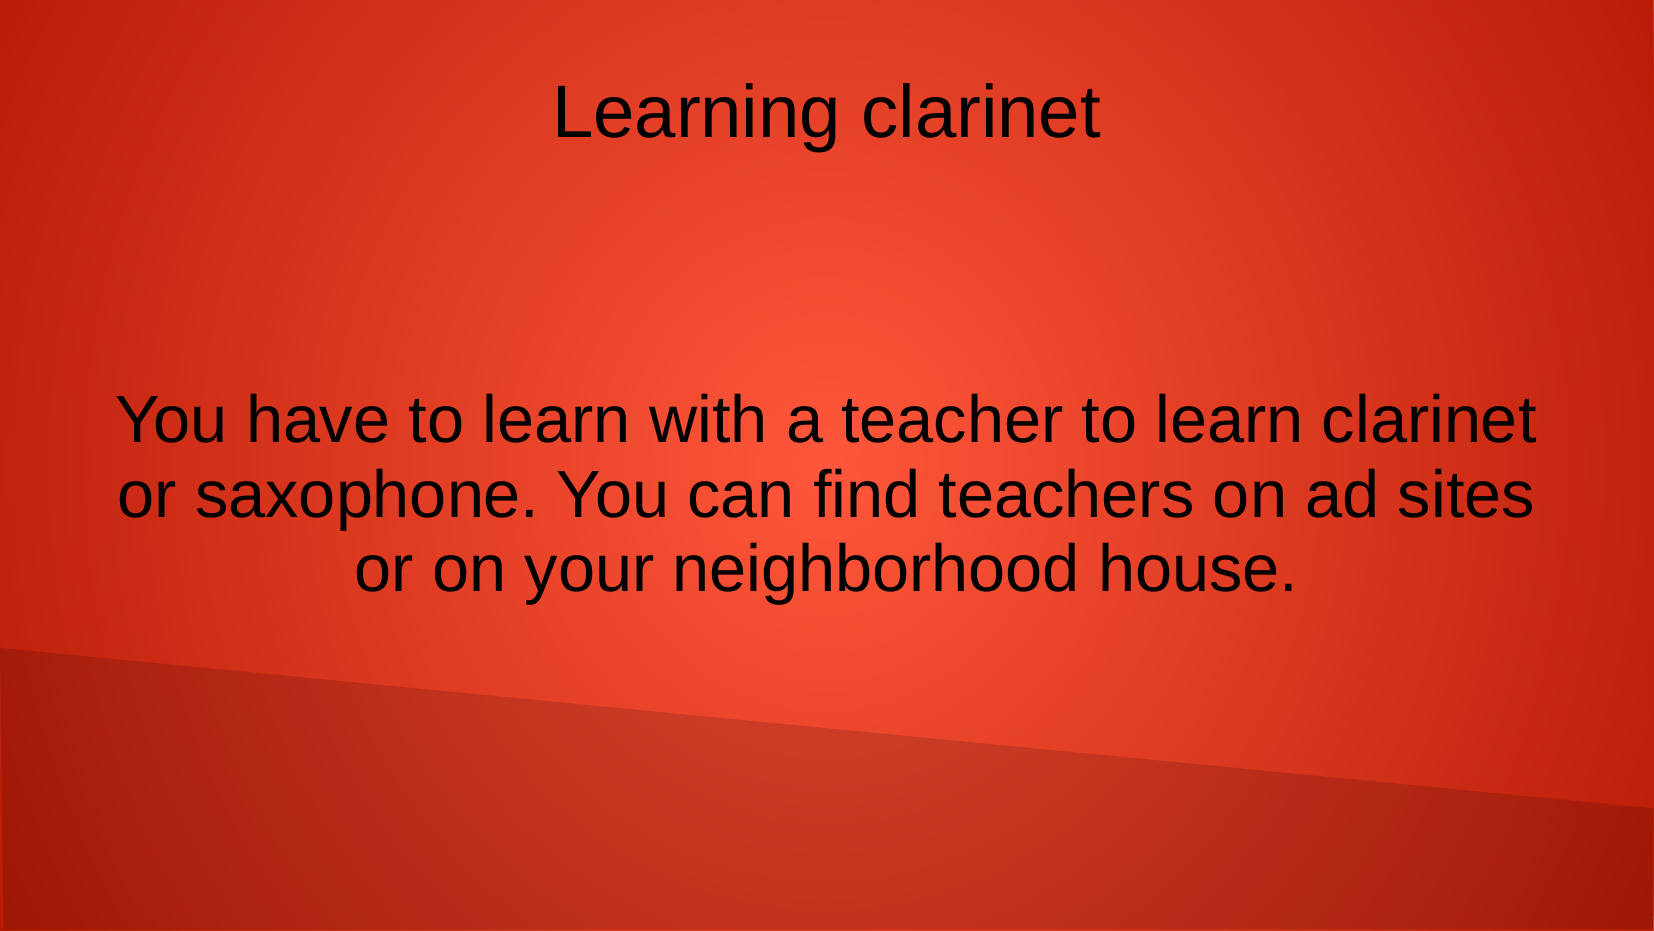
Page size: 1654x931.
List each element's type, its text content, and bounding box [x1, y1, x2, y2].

subtitle You have to learn with a teacher to learn clarinet or saxophone. You can find teachers on ad sites or on your neighborhood house. [82, 224, 1571, 764]
title Learning clarinet [82, 35, 1571, 189]
